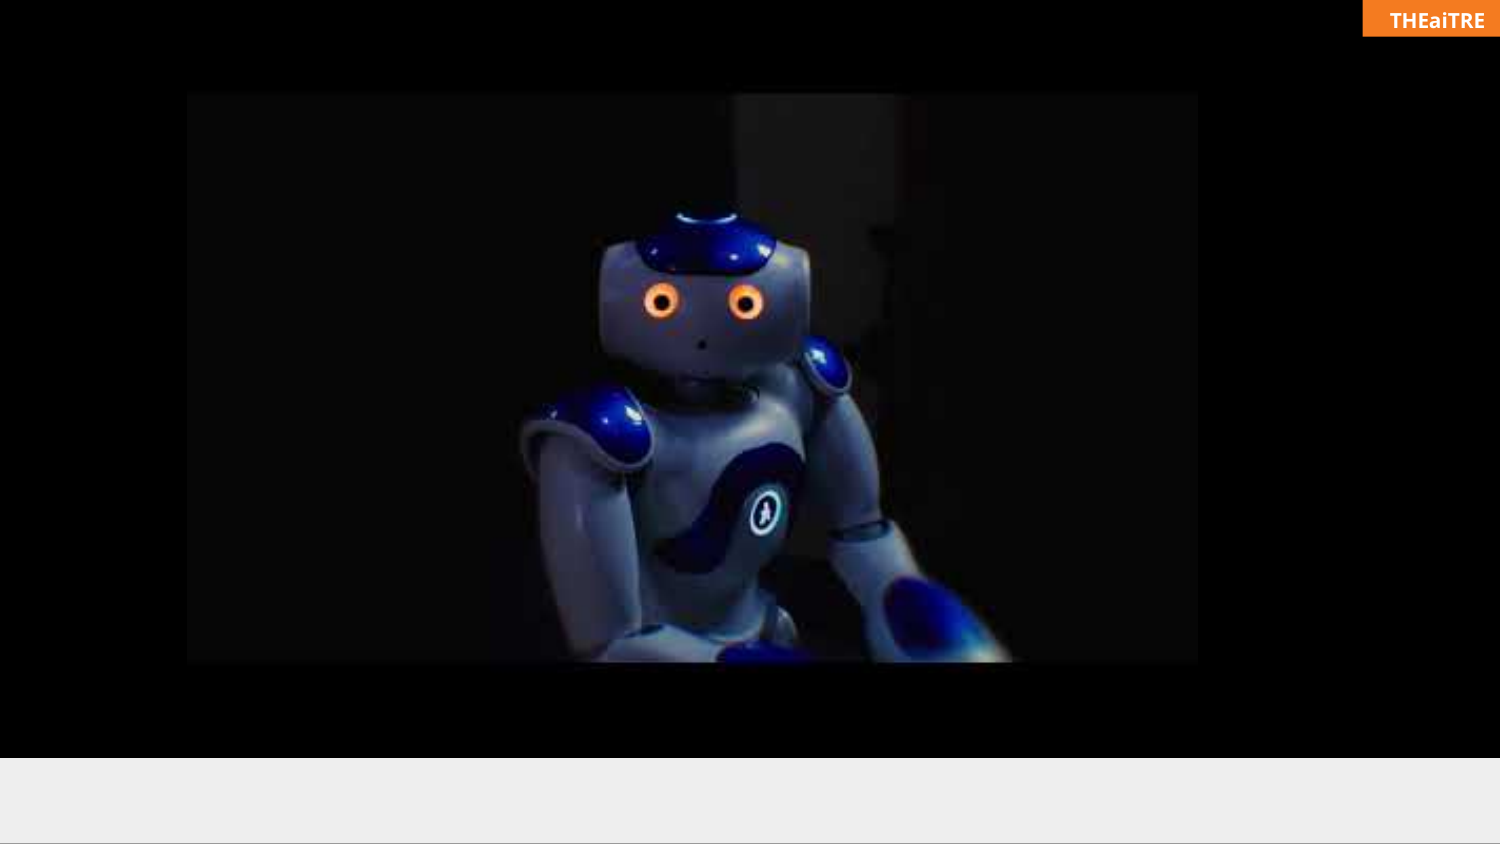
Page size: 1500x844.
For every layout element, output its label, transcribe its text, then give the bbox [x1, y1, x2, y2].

subtitle THEaiTRE [1362, 0, 1500, 37]
picture [187, 0, 1198, 758]
